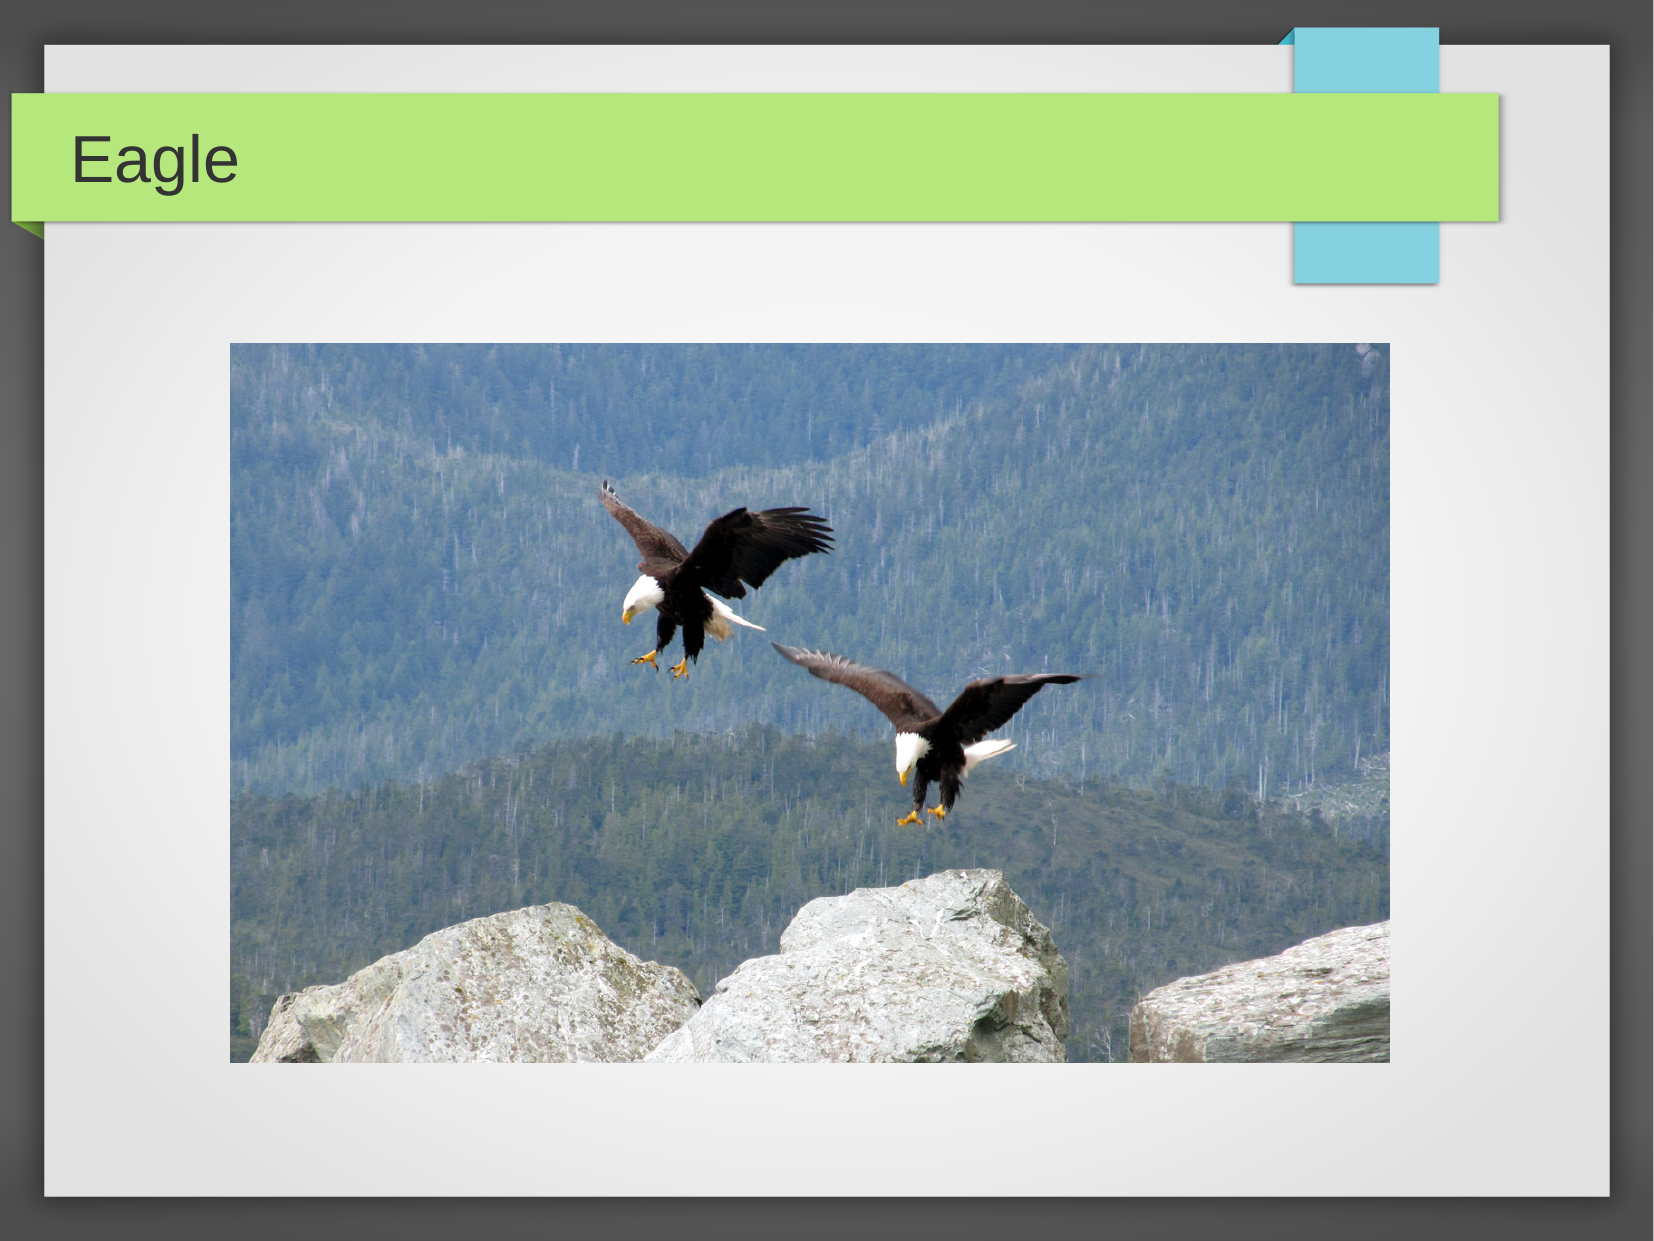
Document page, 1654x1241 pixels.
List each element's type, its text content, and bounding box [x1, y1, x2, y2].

title Eagle [70, 106, 1229, 213]
picture [0, 0, 1654, 1241]
